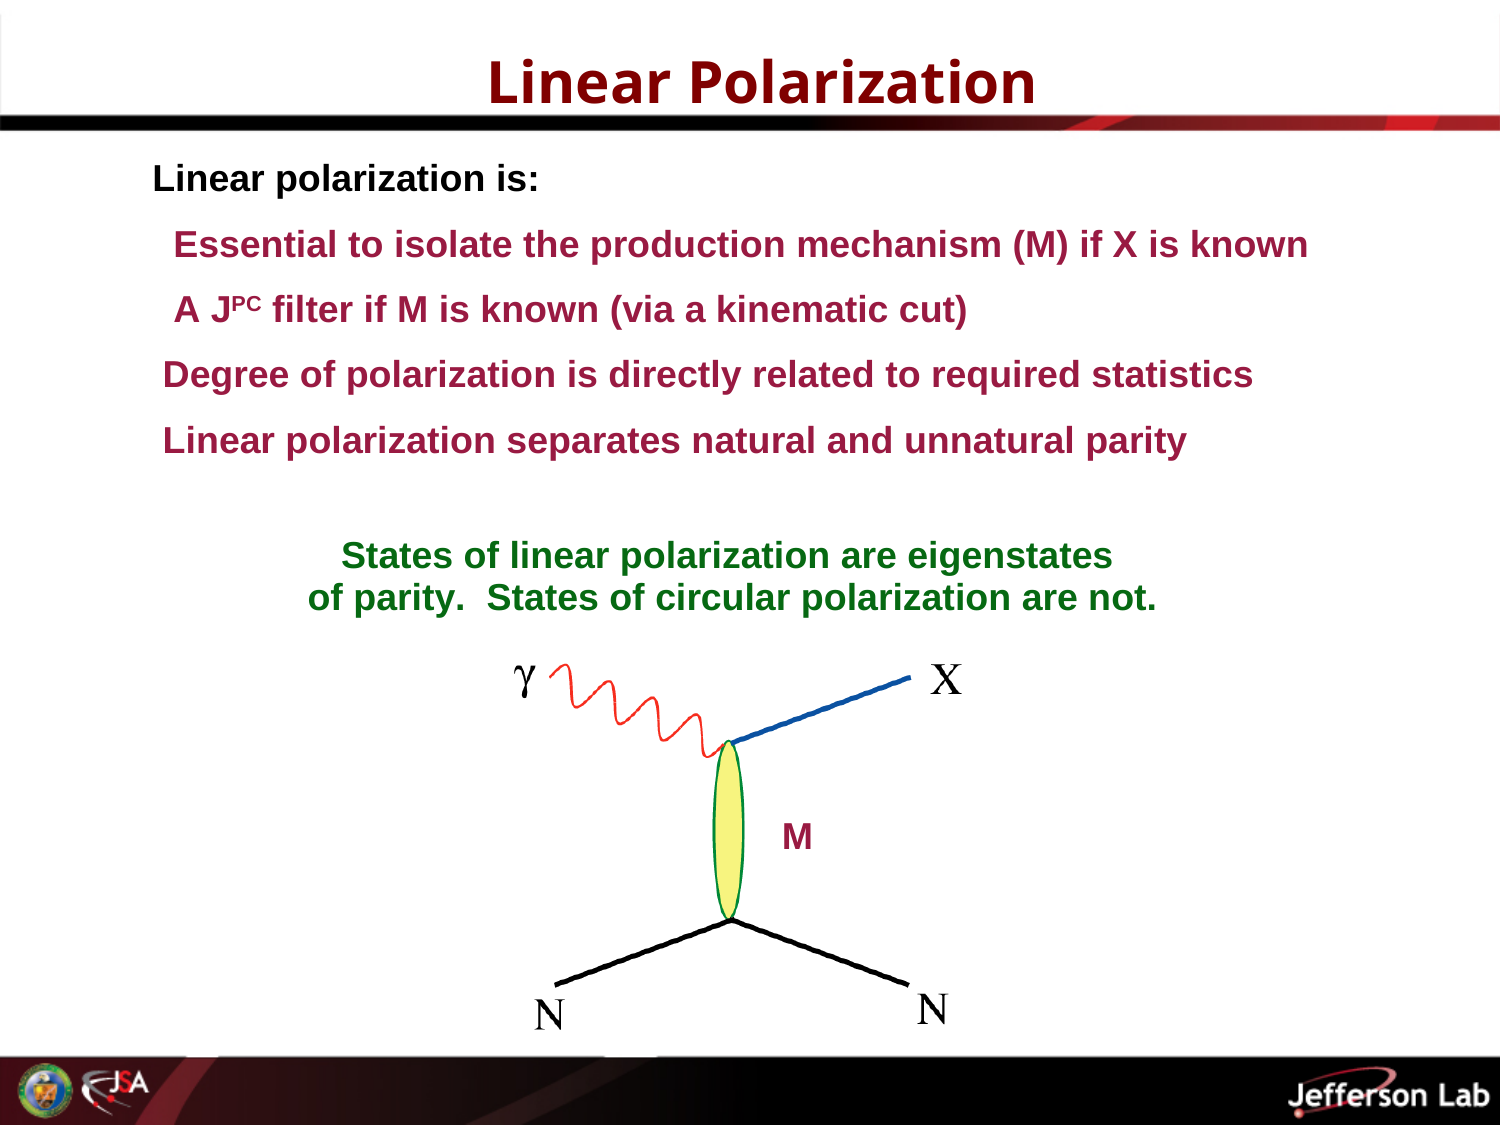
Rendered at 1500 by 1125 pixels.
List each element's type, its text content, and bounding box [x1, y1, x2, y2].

text_box States of linear polarization are eigenstates of parity. States of circular polarization are not. [292, 527, 1174, 627]
text_box M [767, 808, 829, 866]
picture [0, 0, 1500, 1125]
text_box Linear polarization is: Essential to isolate the production mechanism (M) if X is known A JPC filter if M is known (via a kinematic cut) Degree of polarization is directly related to required statistics Linear polarization separates natural and unnatural parity [137, 149, 1438, 469]
title Linear Polarization [462, 37, 1063, 126]
